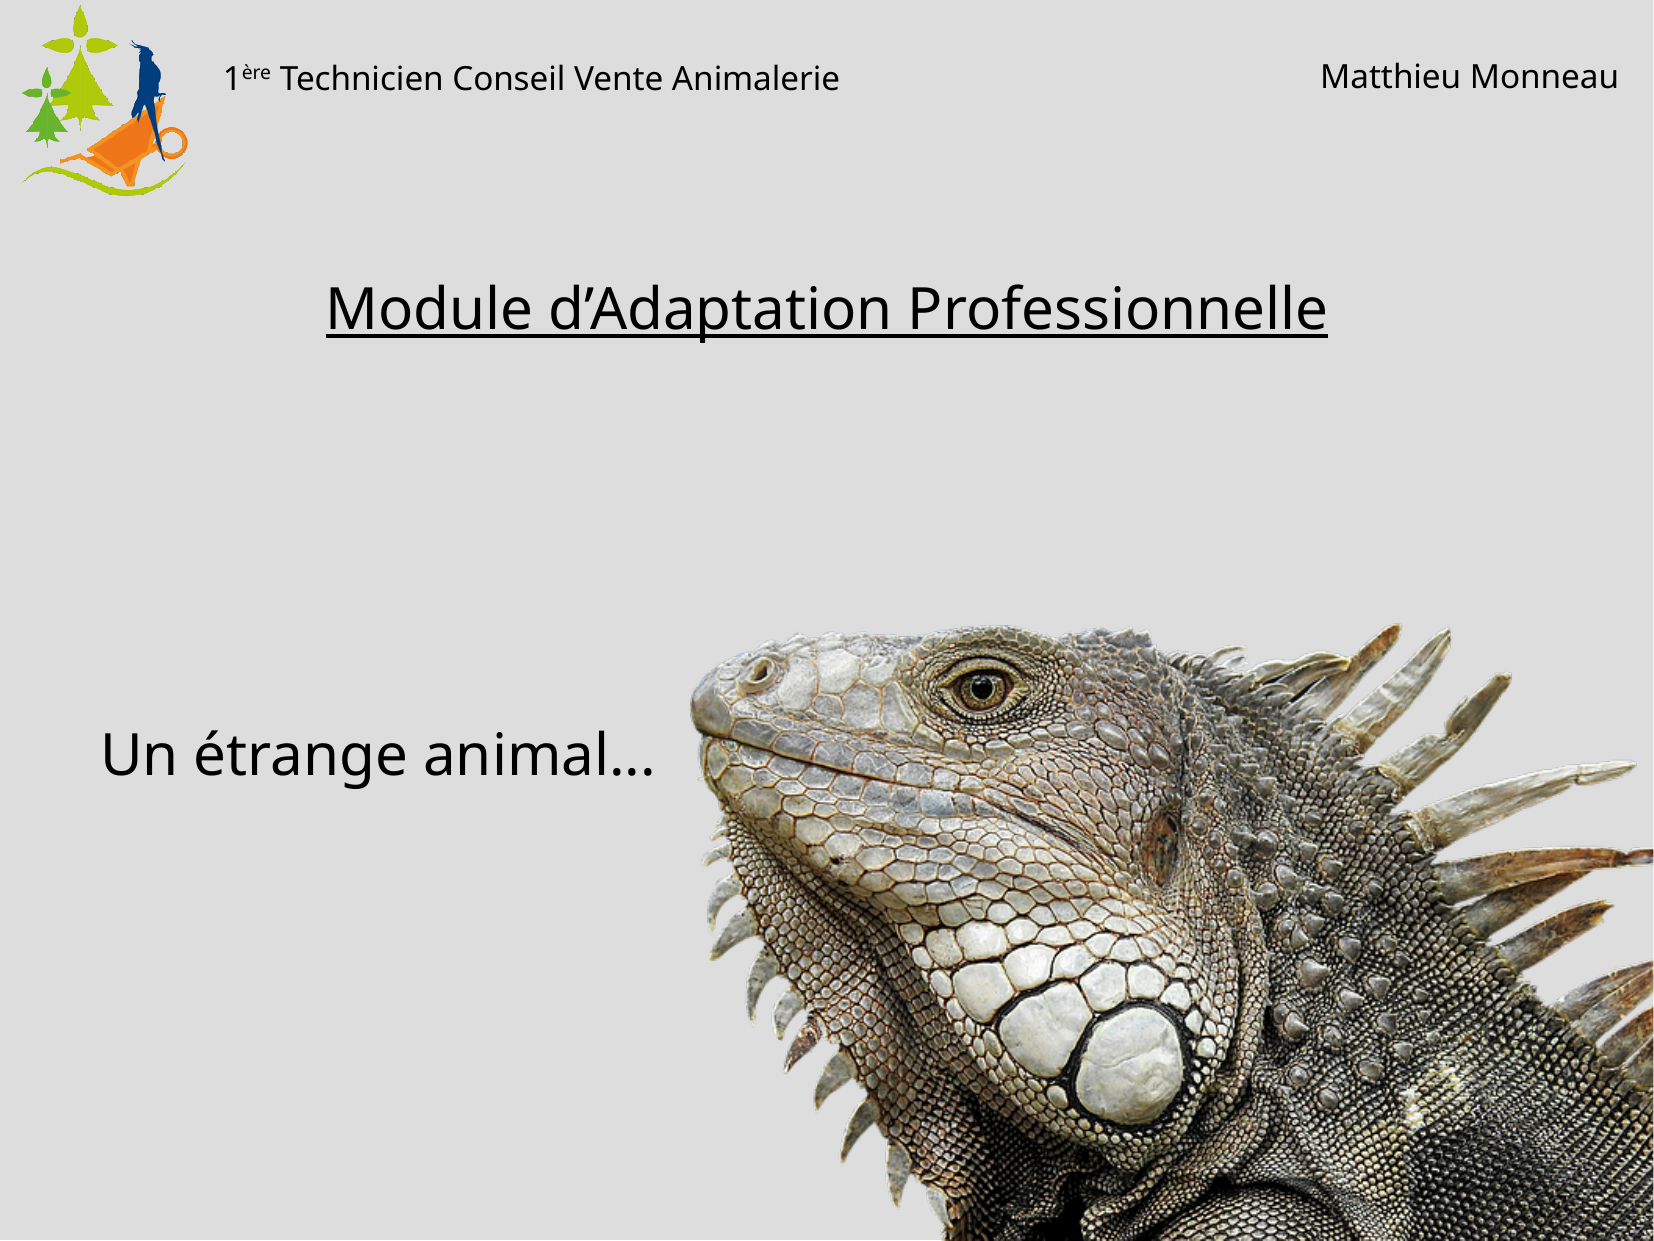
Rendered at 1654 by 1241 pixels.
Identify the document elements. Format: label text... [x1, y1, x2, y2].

picture [0, 0, 209, 209]
title Module d’Adaptation Professionnelle [82, 224, 1571, 390]
picture [653, 574, 1654, 1241]
subtitle Un étrange animal... [82, 496, 674, 1010]
